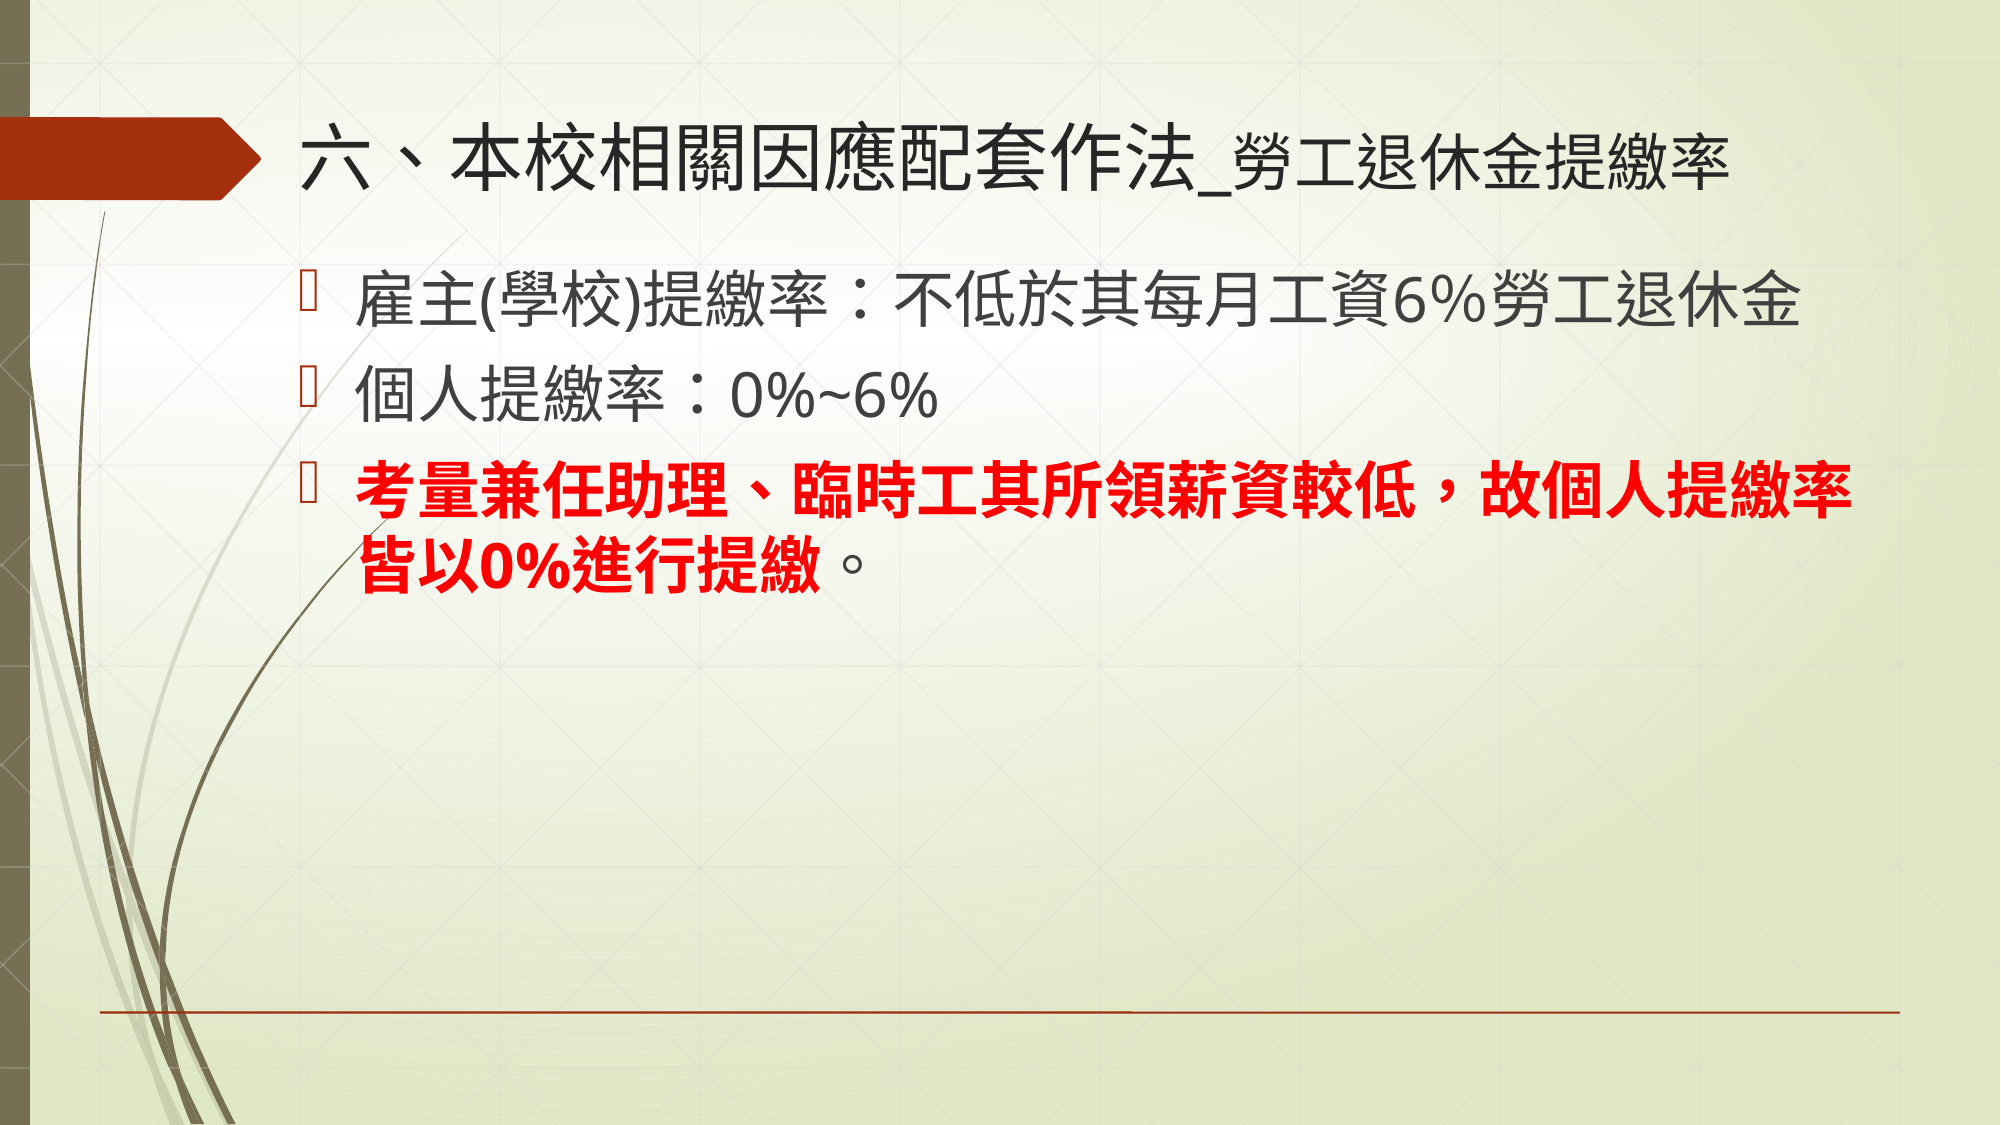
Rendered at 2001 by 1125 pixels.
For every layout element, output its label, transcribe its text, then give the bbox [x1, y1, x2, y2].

title 六、本校相關因應配套作法_勞工退休金提繳率 [283, 102, 1973, 313]
list 雇主(學校)提繳率：不低於其每月工資6％勞工退休金 個人提繳率：0%~6% 考量兼任助理、臨時工其所領薪資較低，故個人提繳率皆以0%進行提繳。 [283, 313, 1888, 836]
